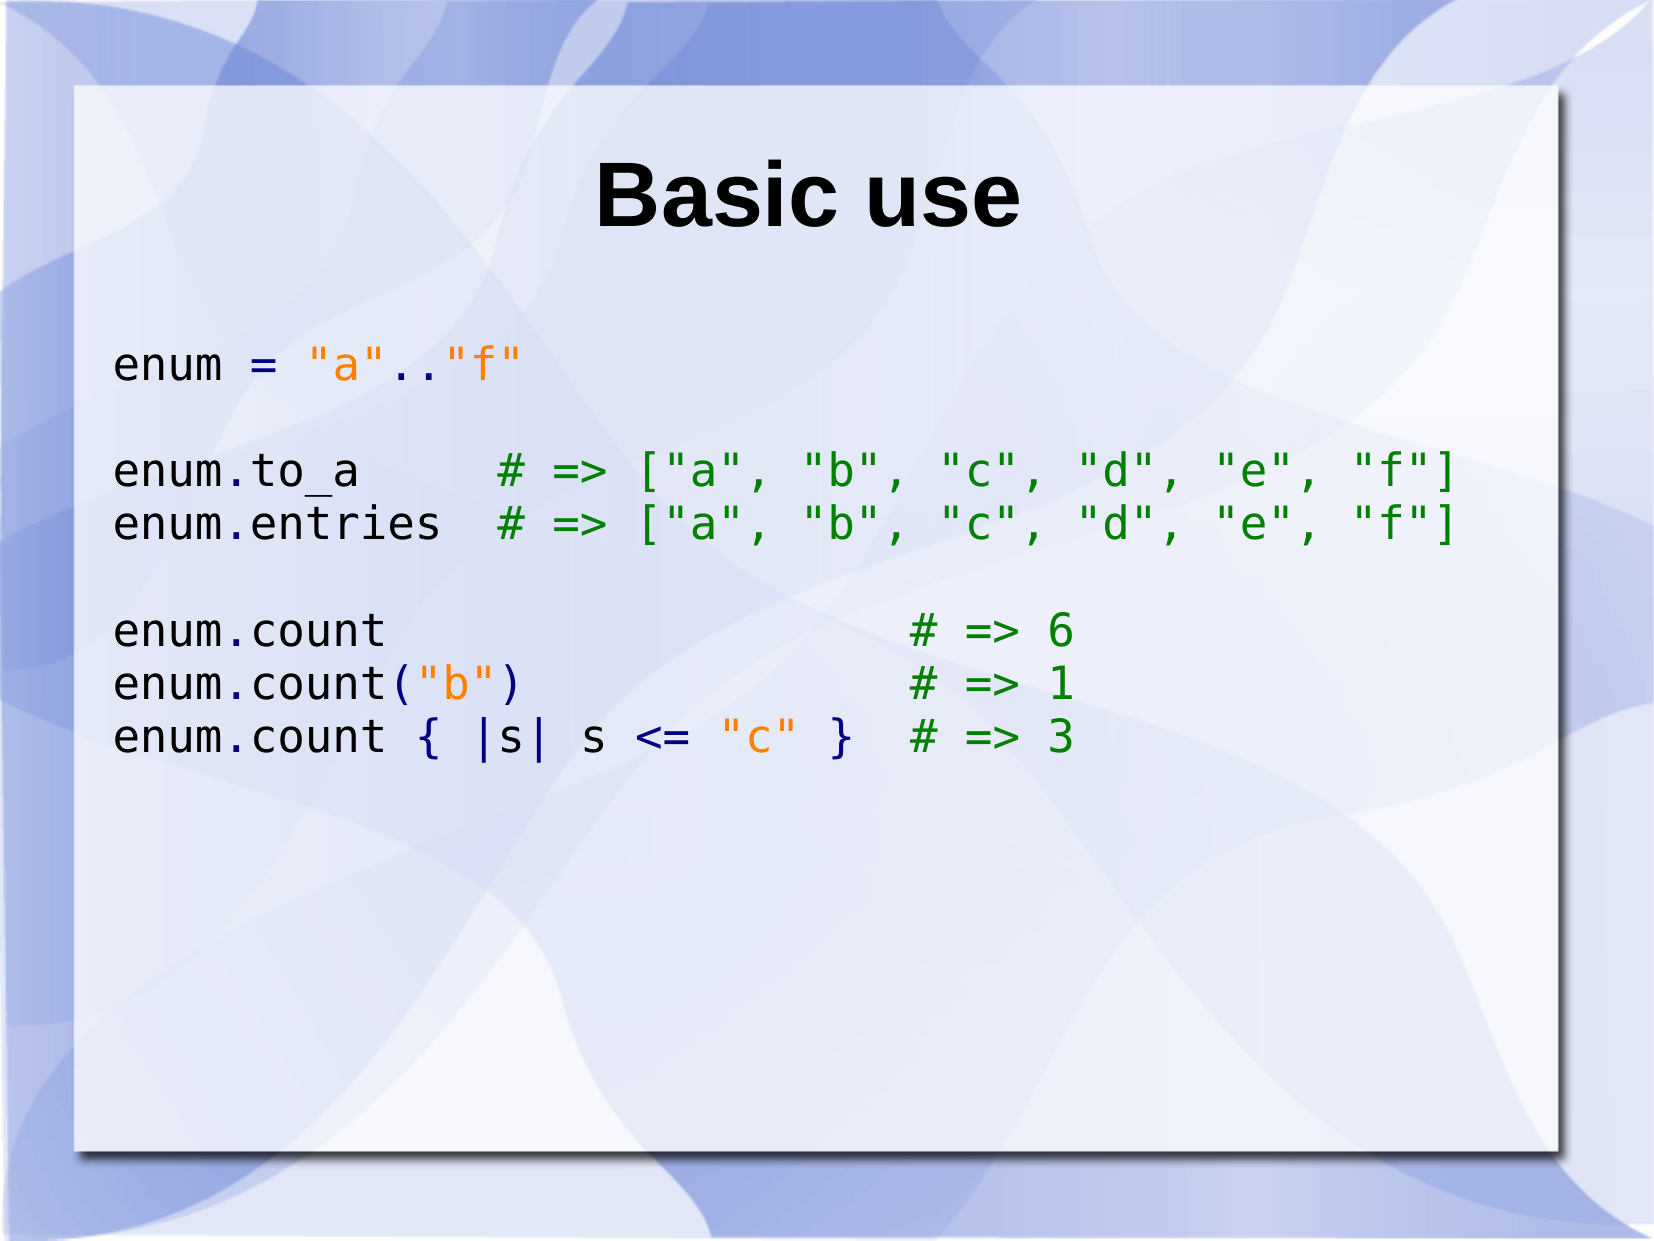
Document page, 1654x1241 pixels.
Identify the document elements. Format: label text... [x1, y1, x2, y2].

text_box enum = "a".."f" enum.to_a # => ["a", "b", "c", "d", "e", "f"] enum.entries # => ["a", "b", "c", "d", "e", "f"] enum.count # => 6 enum.count("b") # => 1 enum.count { |s| s <= "c" } # => 3 [112, 337, 1579, 764]
picture [0, 0, 1654, 1241]
title Basic use [82, 90, 1536, 298]
